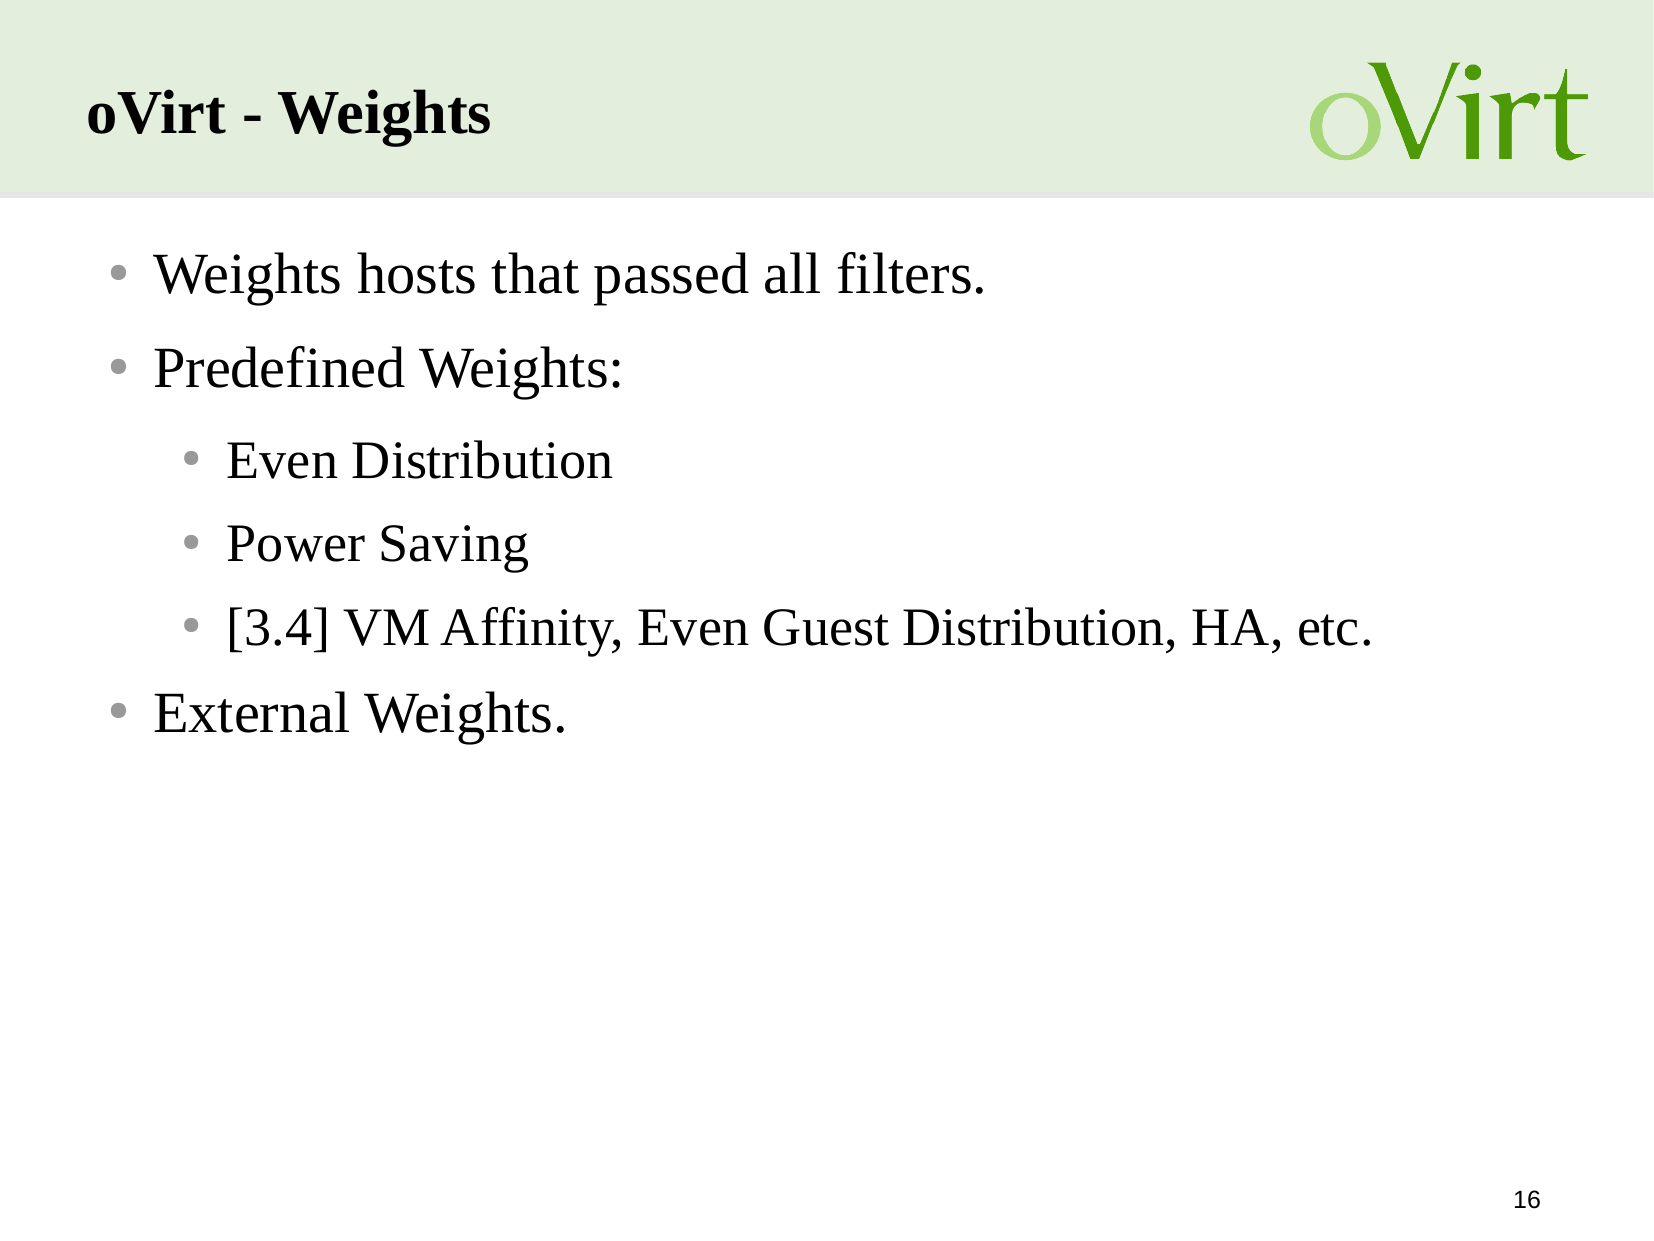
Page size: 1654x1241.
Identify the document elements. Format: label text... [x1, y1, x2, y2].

title oVirt - Weights [86, 36, 1307, 188]
picture [1307, 36, 1613, 180]
list Weights hosts that passed all filters. Predefined Weights: Even Distribution Power Saving [3.4] VM Affinity, Even Guest Distribution, HA, etc. External Weights. [93, 241, 1582, 932]
